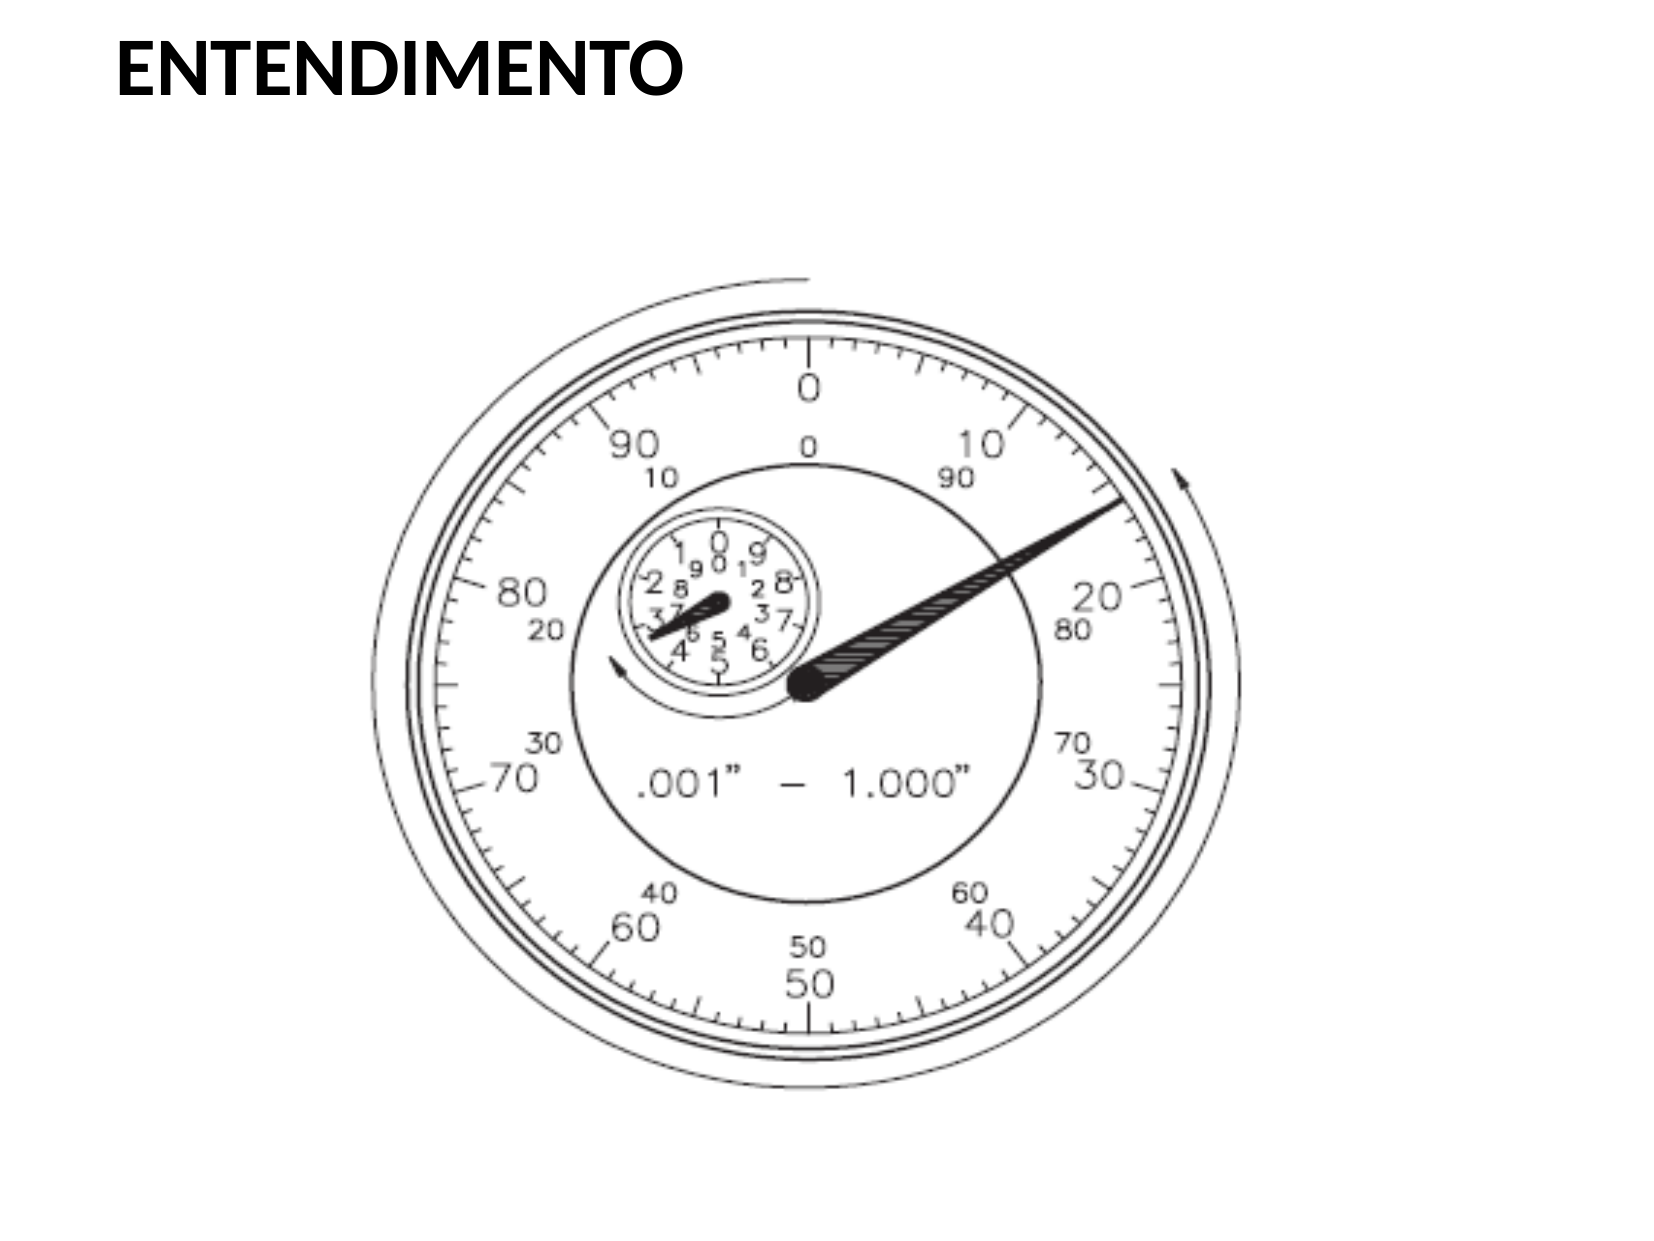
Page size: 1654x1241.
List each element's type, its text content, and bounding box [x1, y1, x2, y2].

picture [331, 268, 1361, 1116]
title ENTENDIMENTO [3, 5, 798, 213]
